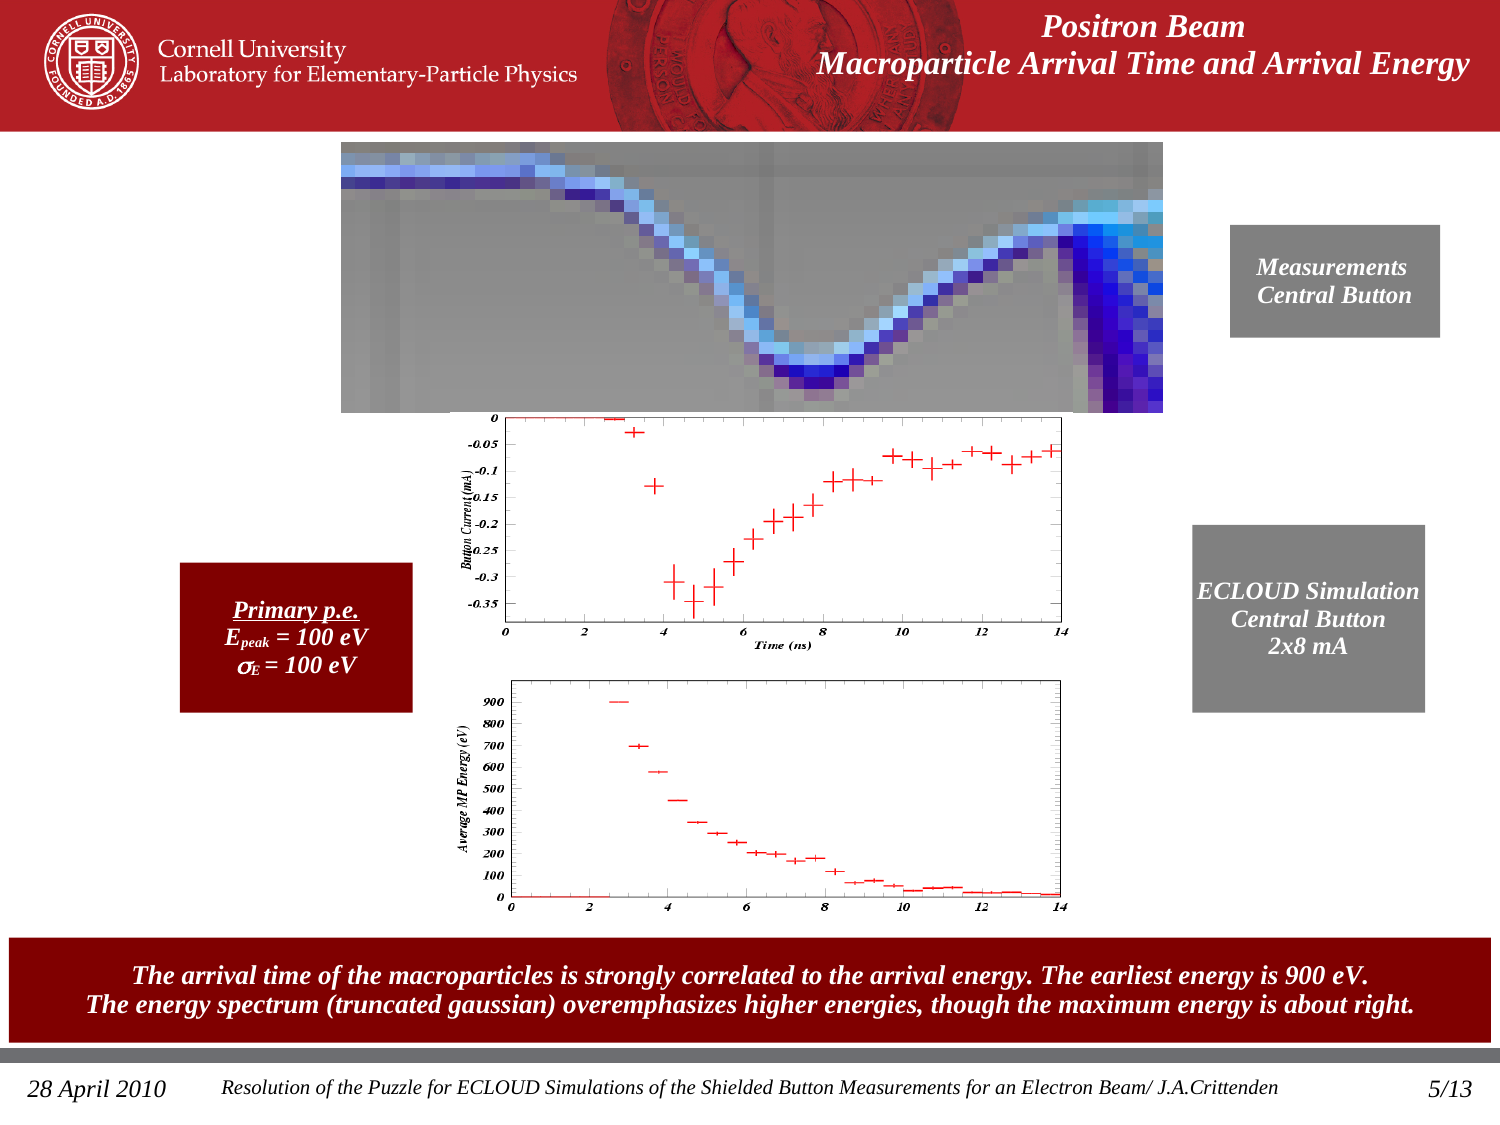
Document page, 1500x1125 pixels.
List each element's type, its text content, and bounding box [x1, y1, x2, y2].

picture [0, 0, 1500, 132]
text_box Primary p.e. Epeak = 100 eV sE = 100 eV [179, 562, 413, 713]
text_box Positron Beam Macroparticle Arrival Time and Arrival Energy [787, 0, 1500, 113]
picture [341, 142, 1163, 653]
text_box ECLOUD Simulation Central Button 2x8 mA [1192, 524, 1426, 713]
picture [450, 674, 1073, 916]
text_box The arrival time of the macroparticles is strongly correlated to the arrival energy. The earliest energy is 900 eV. The energy spectrum (truncated gaussian) overemphasizes higher energies, though the maximum energy is about right. [8, 937, 1491, 1043]
text_box Measurements Central Button [1230, 224, 1441, 338]
